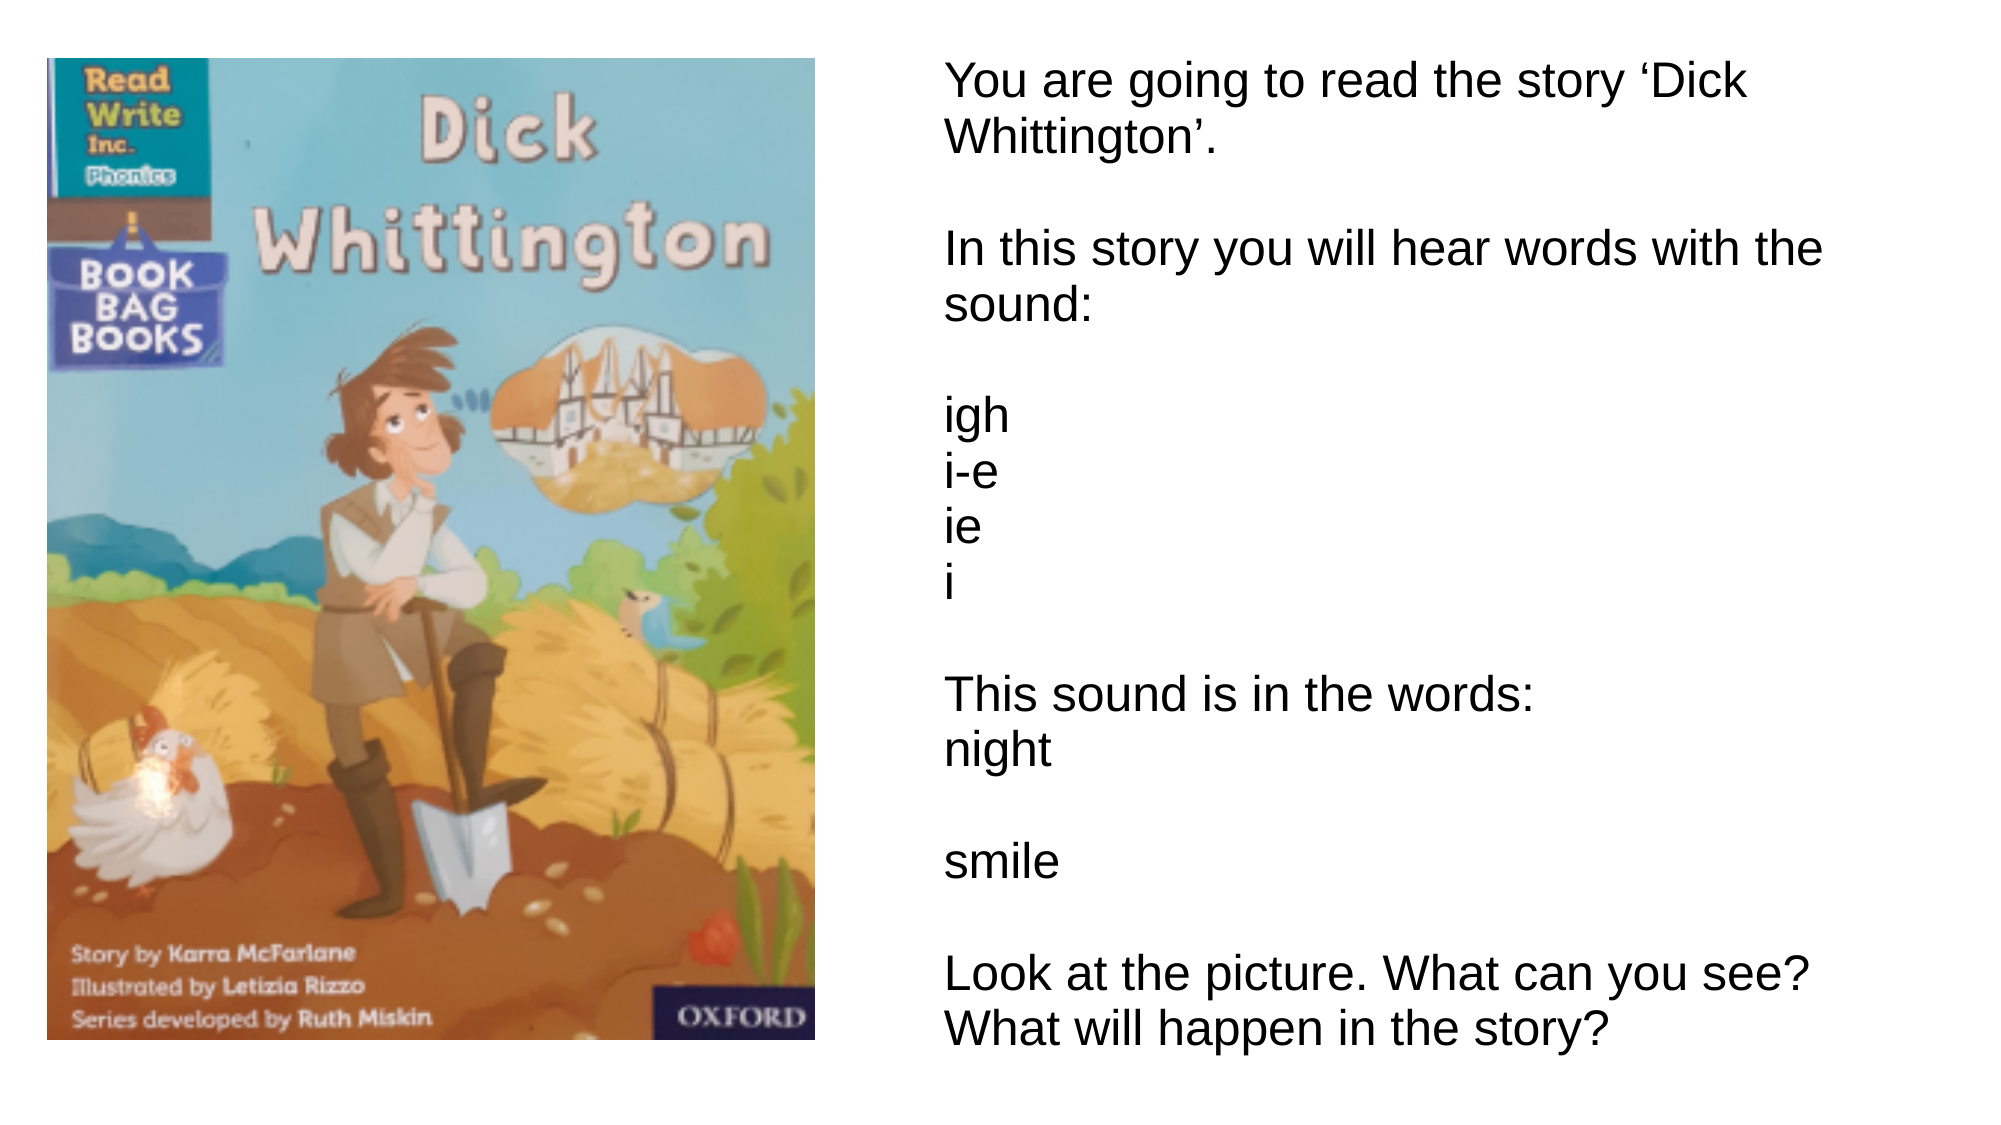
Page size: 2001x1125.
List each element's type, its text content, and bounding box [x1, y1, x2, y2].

text_box You are going to read the story ‘Dick Whittington’. In this story you will hear words with the sound: igh i-e ie i This sound is in the words: night smile Look at the picture. What can you see? What will happen in the story? [929, 45, 1914, 1125]
picture [47, 59, 815, 1040]
